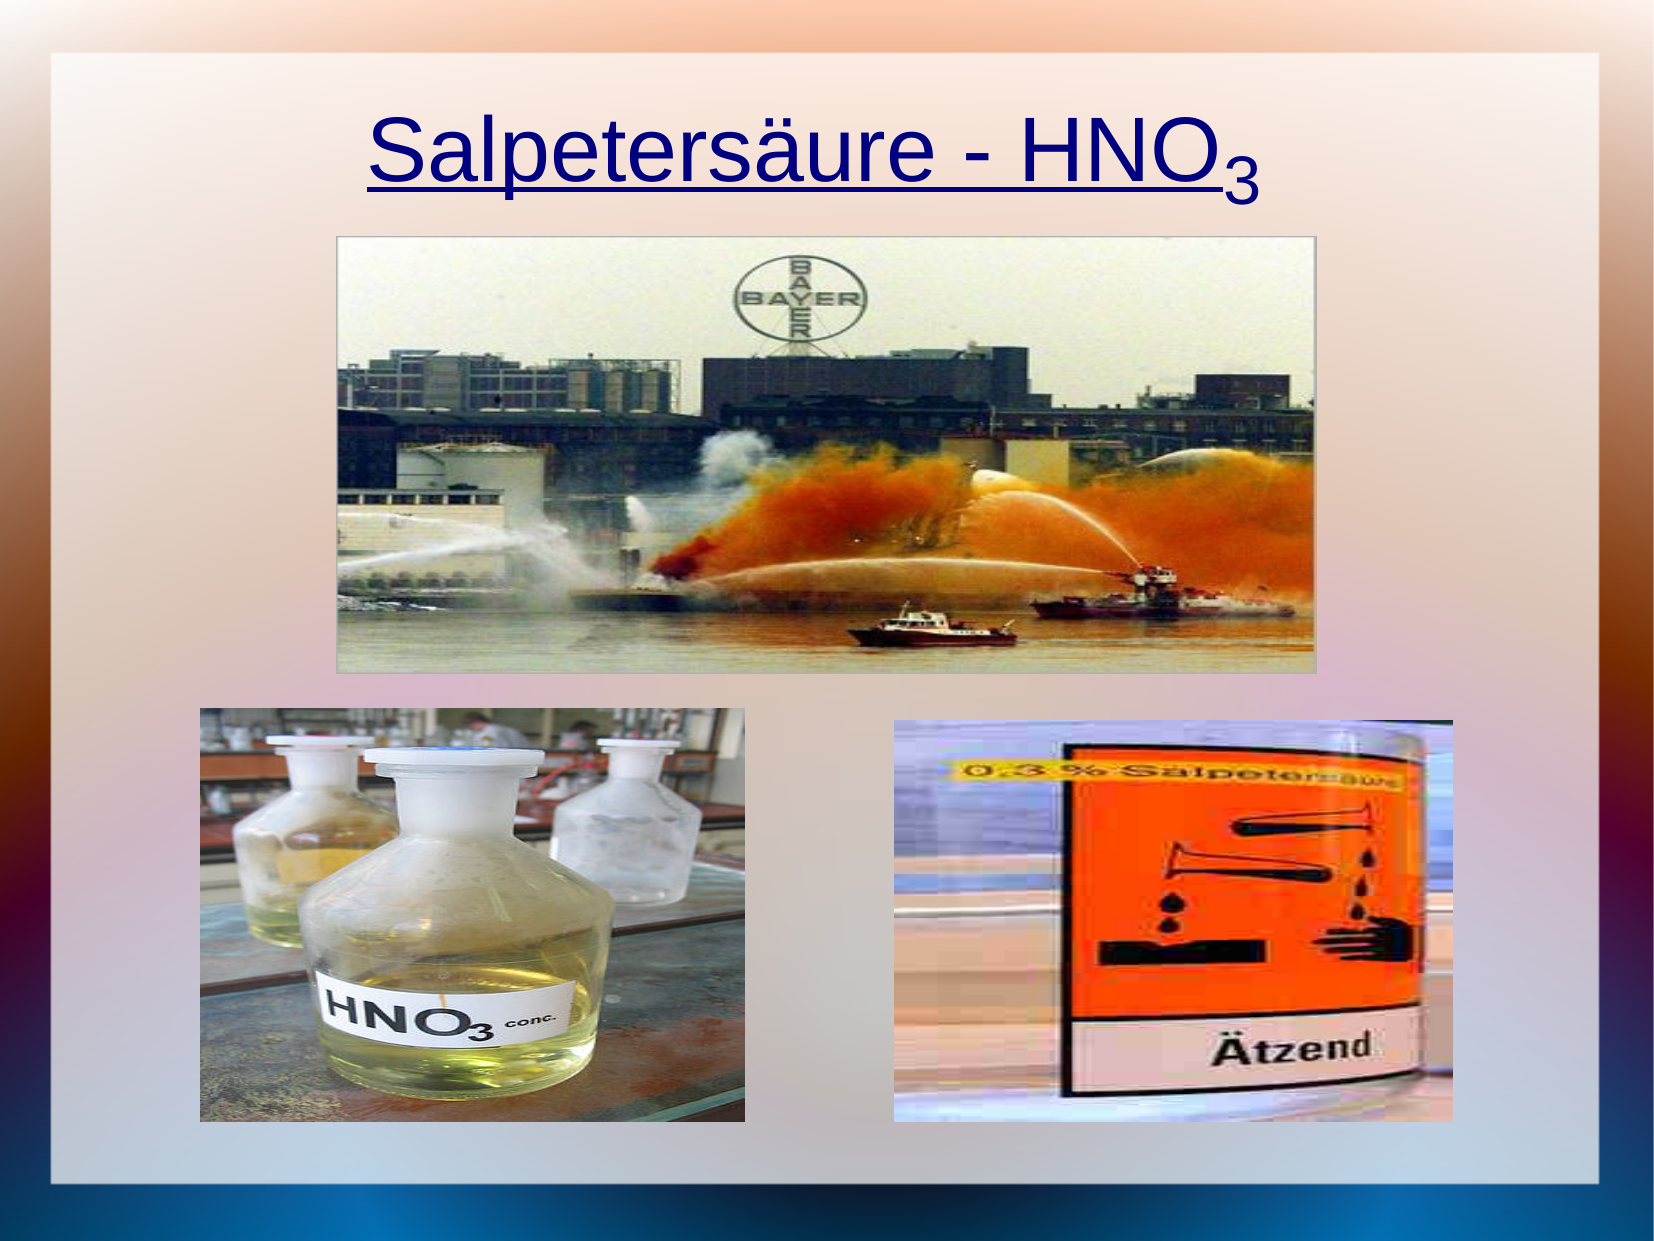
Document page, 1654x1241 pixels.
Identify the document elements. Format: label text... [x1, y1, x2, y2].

title Salpetersäure - HNO3 [82, 55, 1571, 263]
picture [0, 0, 1654, 1241]
